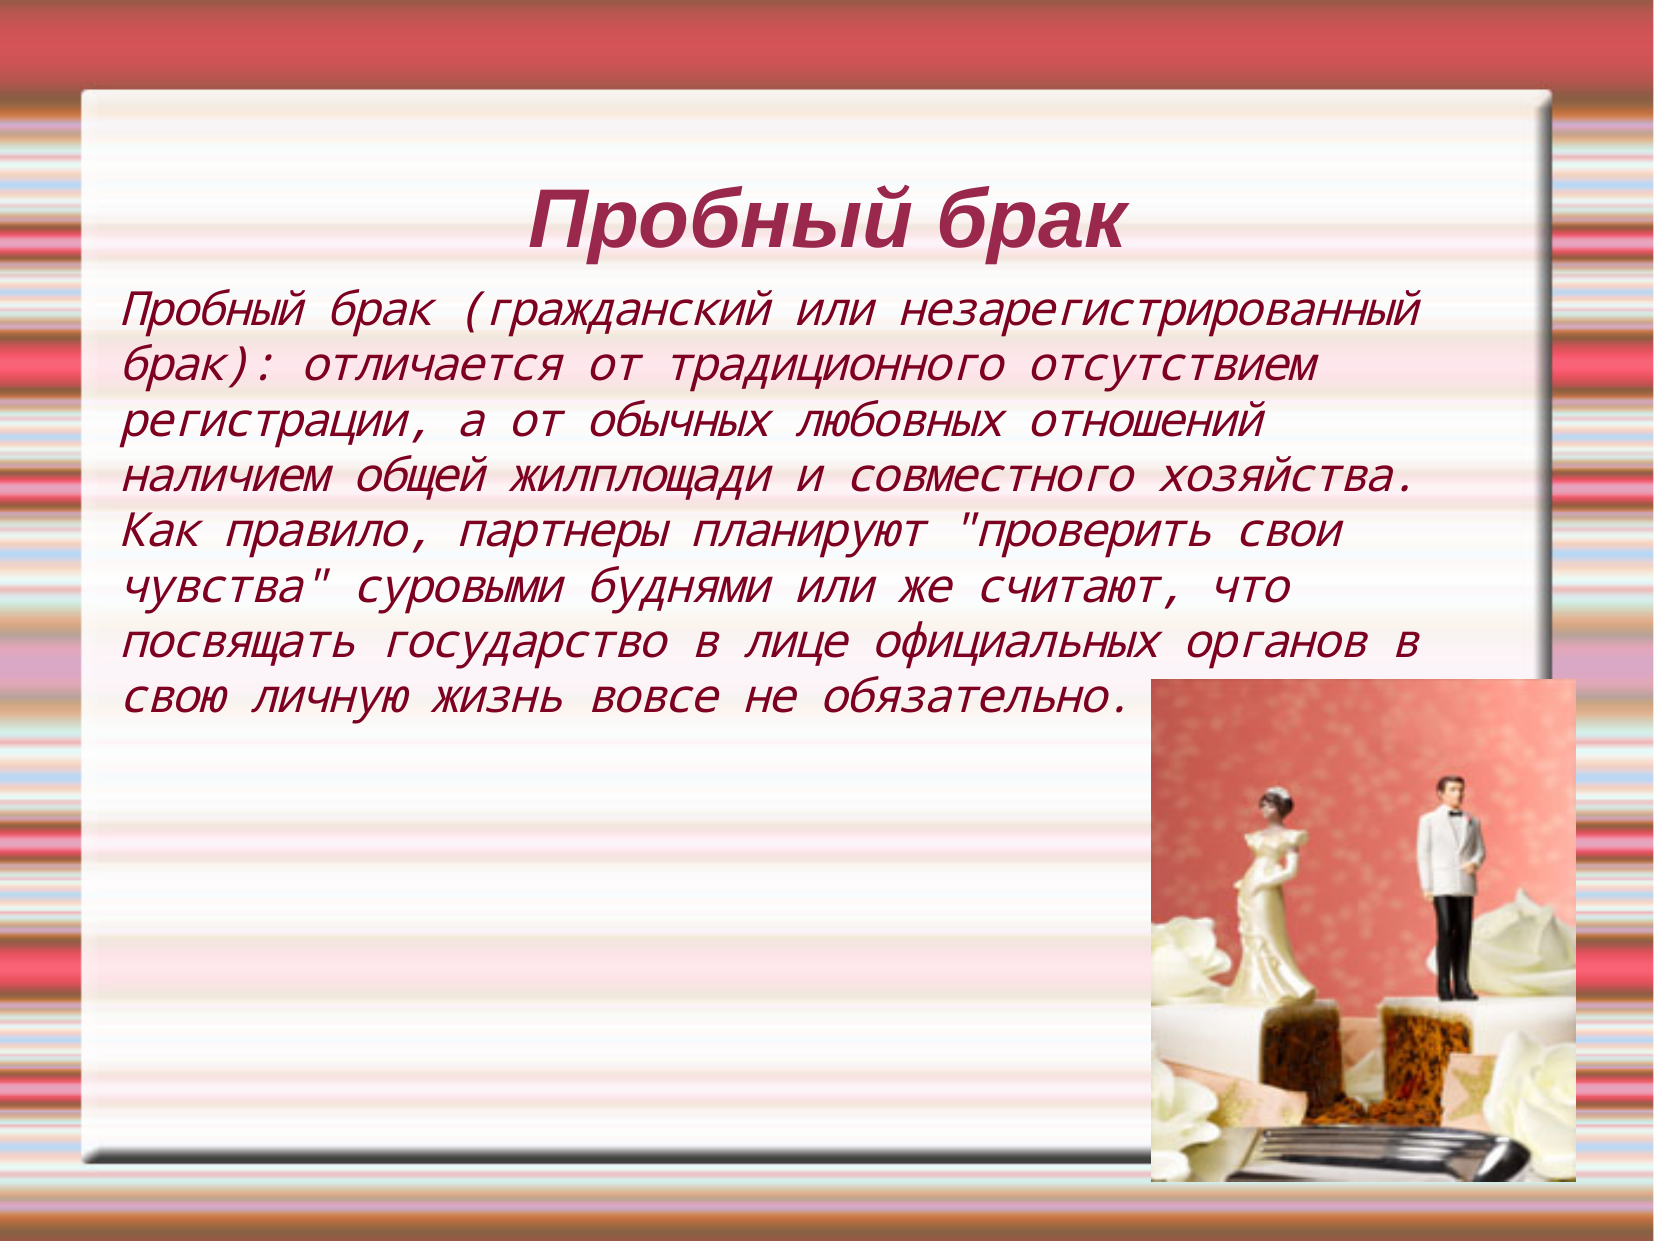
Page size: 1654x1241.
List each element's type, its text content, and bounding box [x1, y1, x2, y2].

title Пробный брак [121, 114, 1534, 322]
chart [118, 282, 1498, 1063]
picture [0, 0, 1654, 1241]
